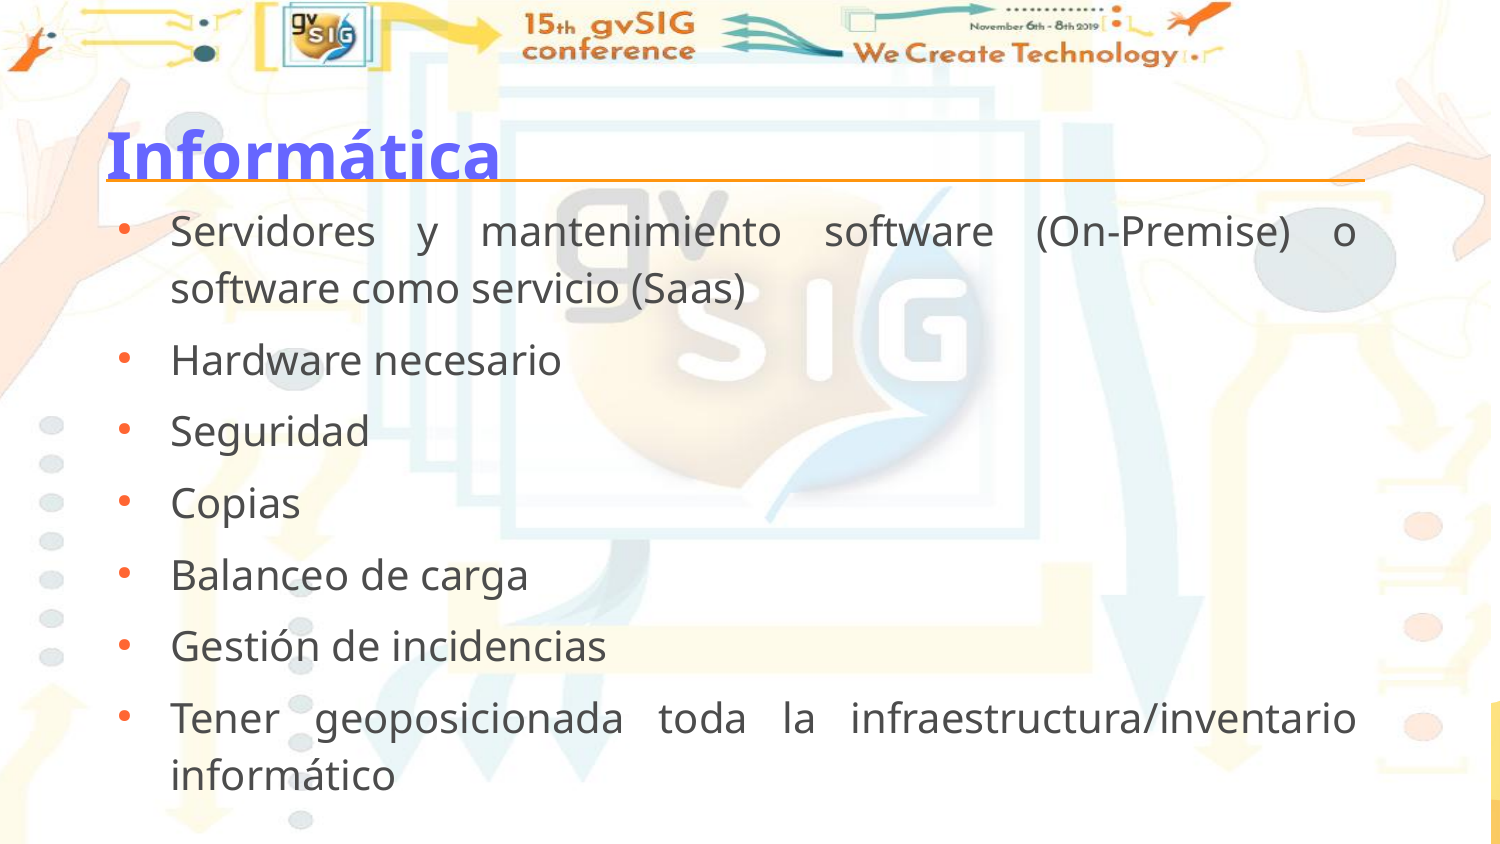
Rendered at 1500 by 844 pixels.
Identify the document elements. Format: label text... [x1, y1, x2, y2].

picture [0, 0, 1500, 844]
title Informática [106, 115, 1457, 193]
list Servidores y mantenimiento software (On-Premise) o software como servicio (Saas) Hardware necesario Seguridad Copias Balanceo de carga Gestión de incidencias Tener geoposicionada toda la infraestructura/inventario informático [99, 129, 1359, 844]
